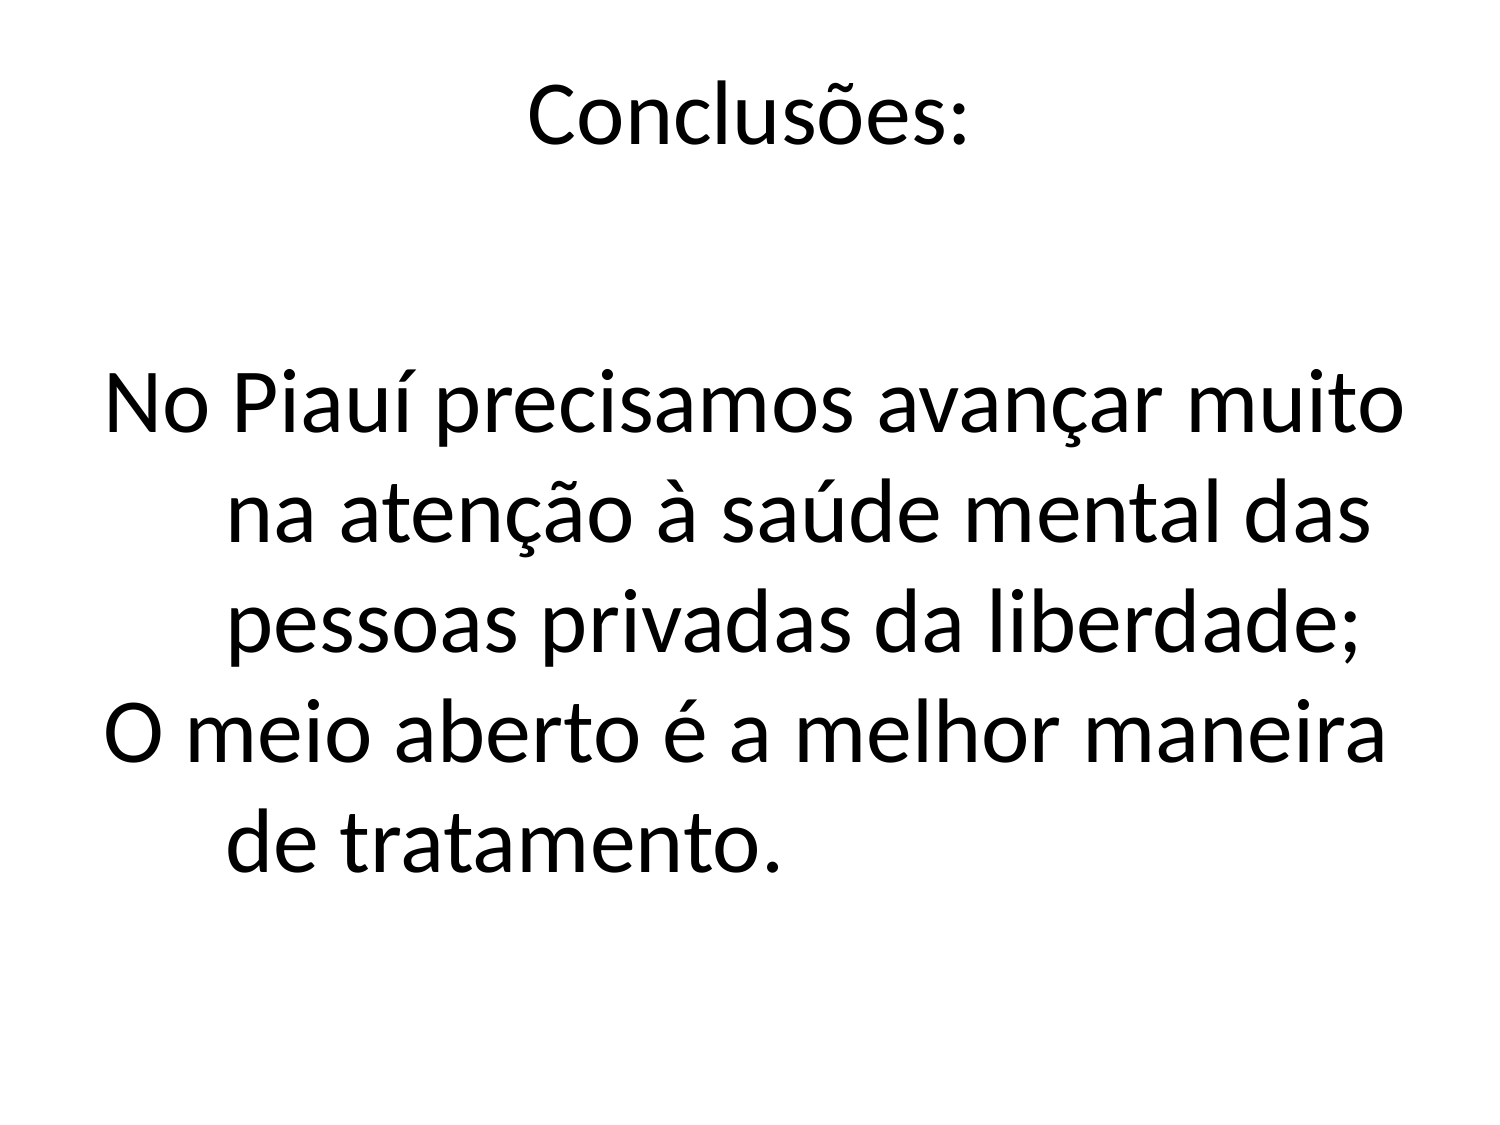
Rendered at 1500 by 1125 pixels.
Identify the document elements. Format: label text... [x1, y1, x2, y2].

text_box No Piauí precisamos avançar muito na atenção à saúde mental das pessoas privadas da liberdade; O meio aberto é a melhor maneira de tratamento. [88, 278, 1439, 953]
title Conclusões: [75, 45, 1425, 233]
